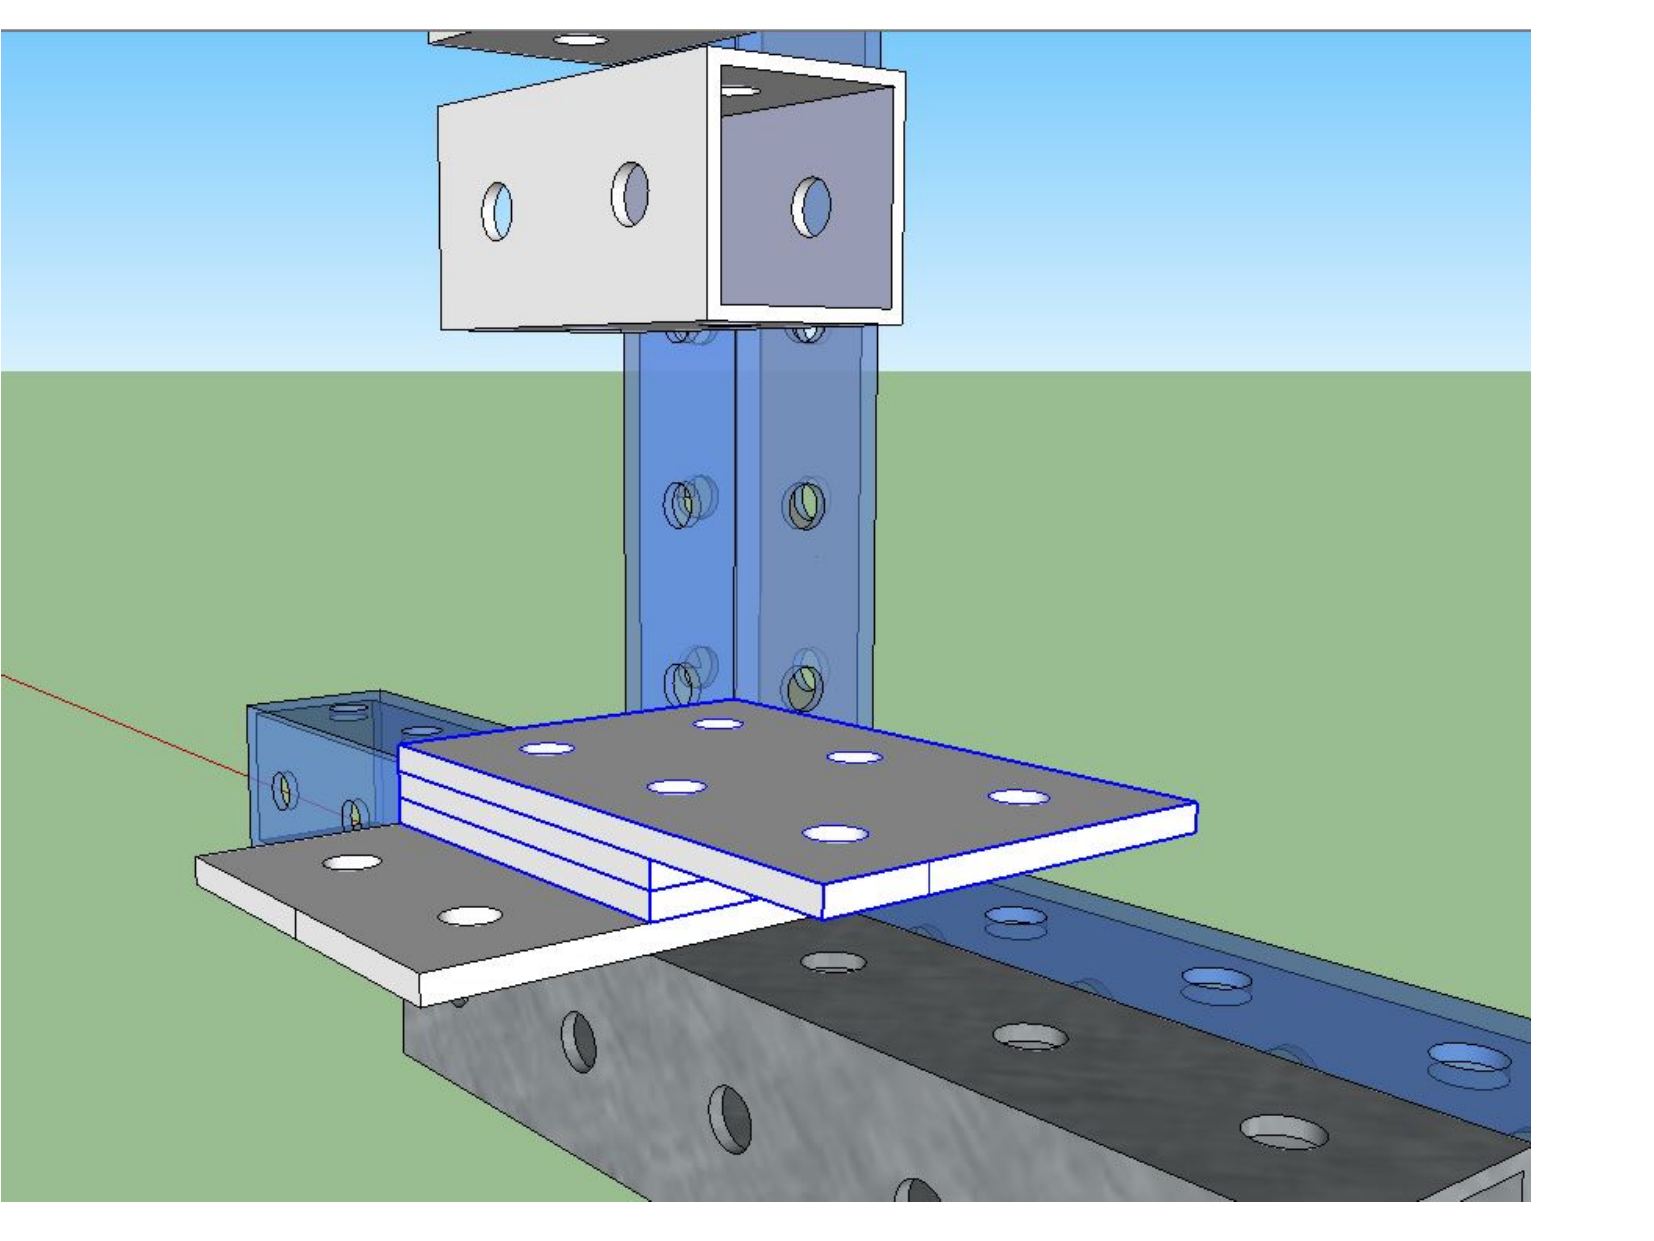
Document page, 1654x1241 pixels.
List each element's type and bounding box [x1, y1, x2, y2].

picture [1, 29, 1531, 1202]
